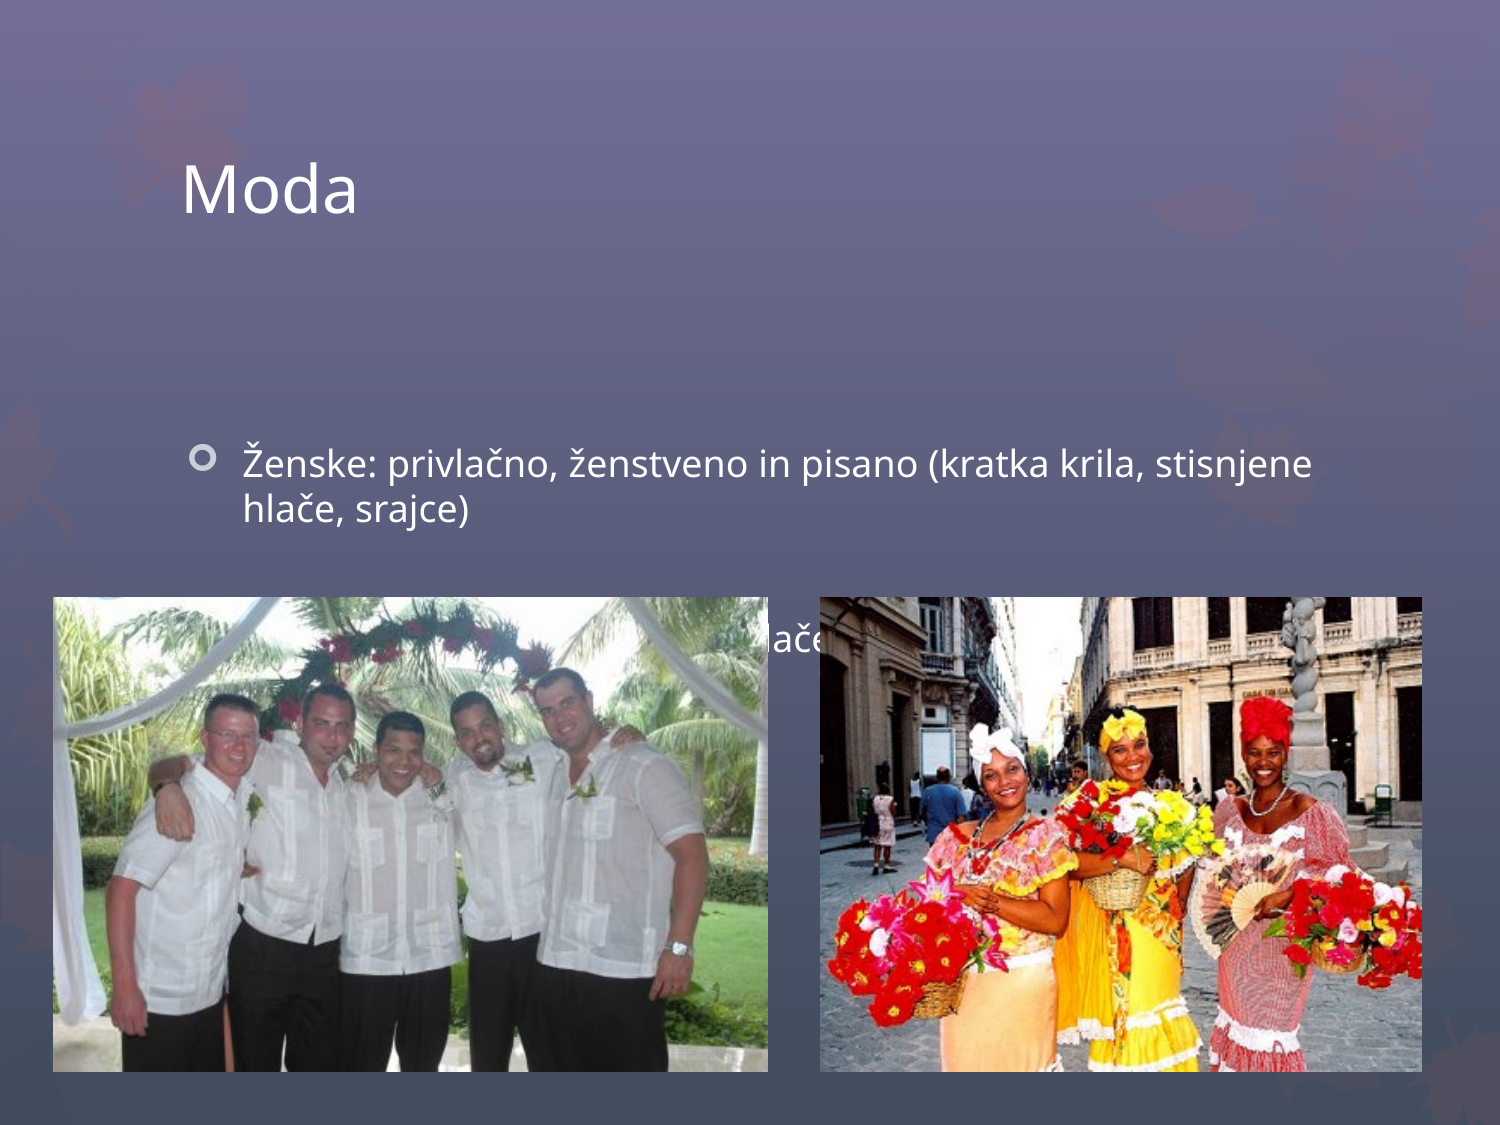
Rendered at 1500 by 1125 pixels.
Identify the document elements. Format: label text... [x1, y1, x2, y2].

picture [53, 597, 768, 1072]
list Ženske: privlačno, ženstveno in pisano (kratka krila, stisnjene hlače, srajce) Moški: kavbojke, bombažne hlače, majice, guayavera [171, 172, 1341, 838]
title Moda [165, 110, 1335, 263]
picture [820, 597, 1422, 1072]
